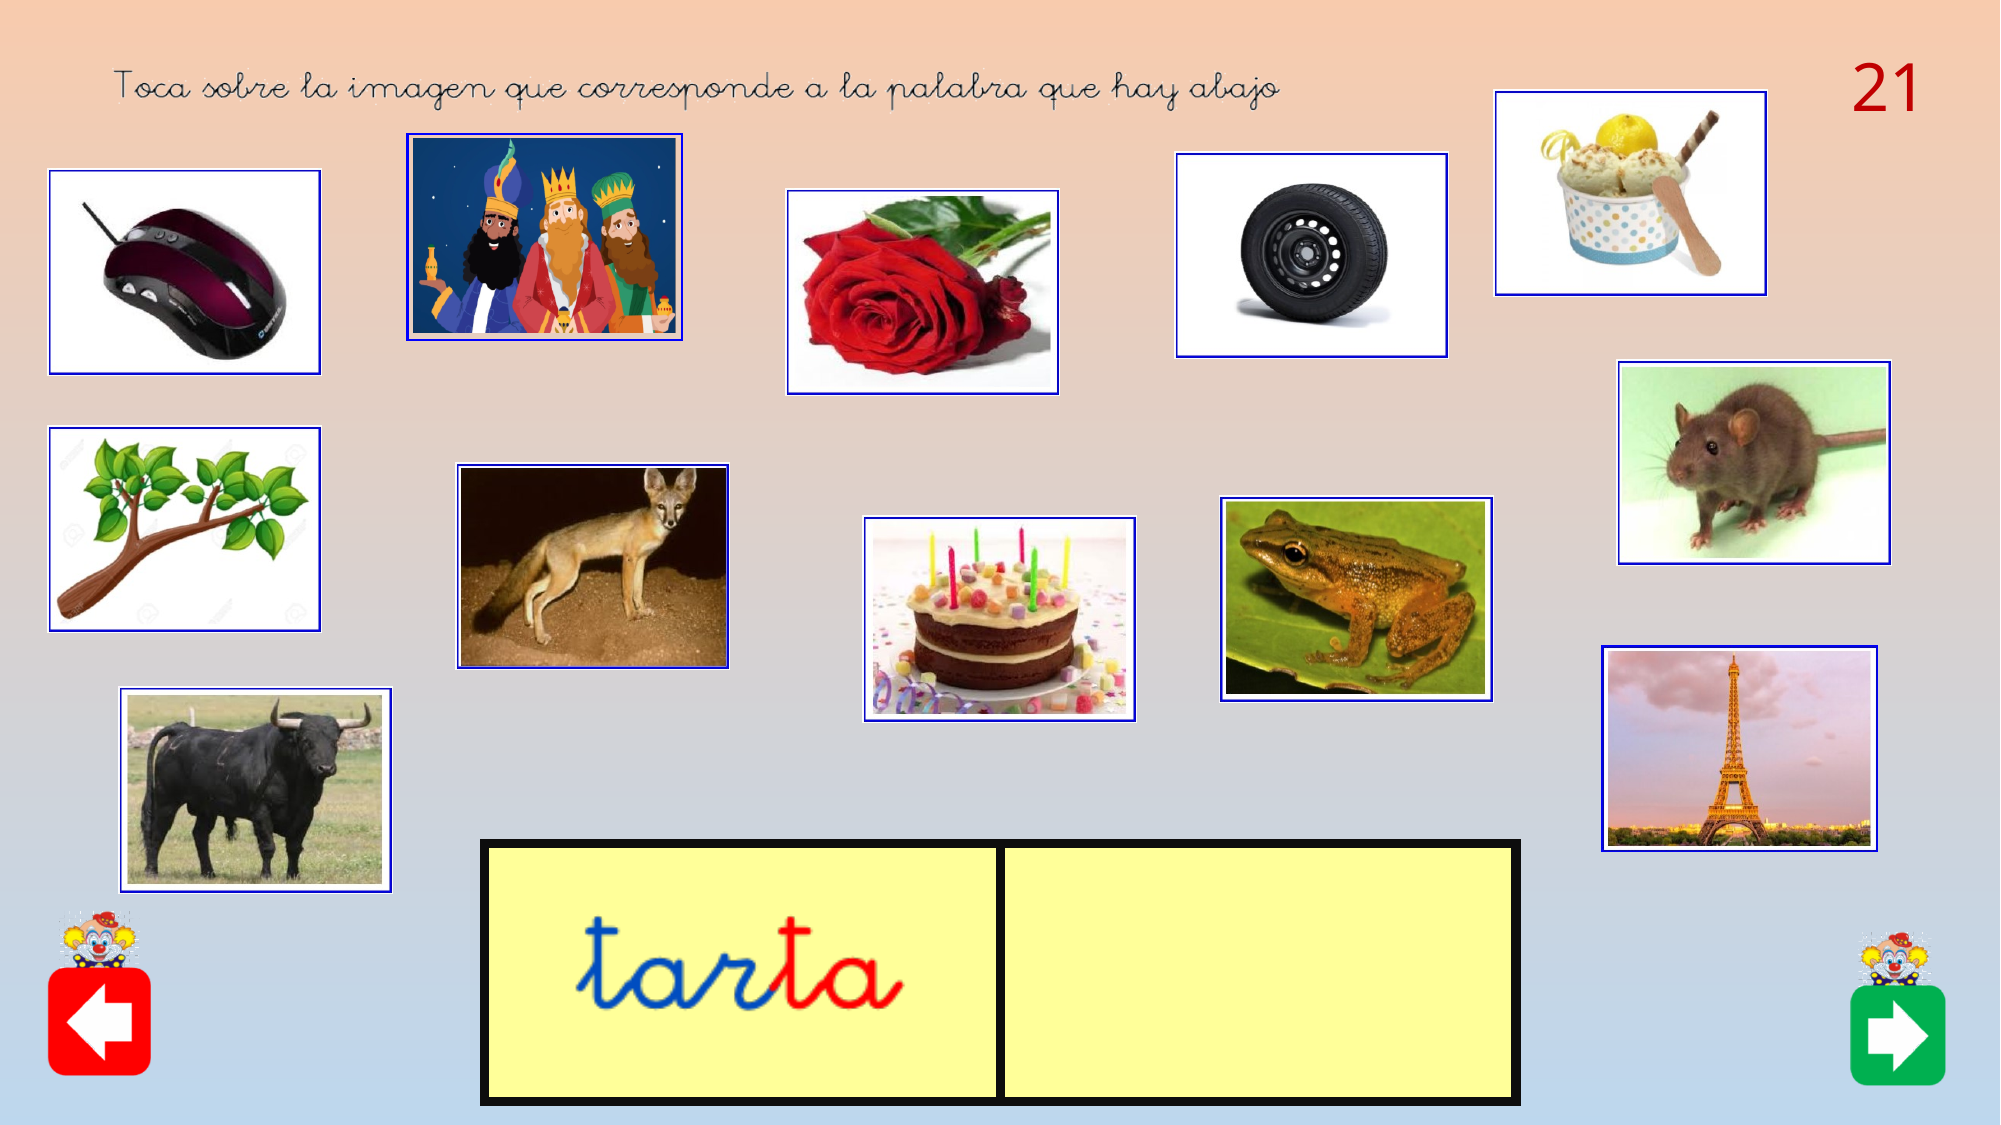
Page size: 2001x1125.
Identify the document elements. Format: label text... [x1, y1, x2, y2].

picture [47, 425, 322, 633]
picture [1850, 931, 1946, 1086]
text_box [484, 843, 1516, 1102]
text_box 21 [1820, 37, 1958, 133]
picture [106, 57, 1768, 297]
picture [118, 686, 393, 894]
picture [1601, 645, 1878, 852]
picture [1174, 151, 1449, 359]
picture [785, 188, 1060, 396]
picture [47, 910, 151, 1076]
picture [862, 515, 1137, 723]
picture [455, 462, 730, 670]
picture [47, 168, 322, 376]
picture [1616, 359, 1892, 566]
picture [406, 133, 683, 341]
picture [508, 878, 974, 1068]
picture [1219, 495, 1494, 703]
